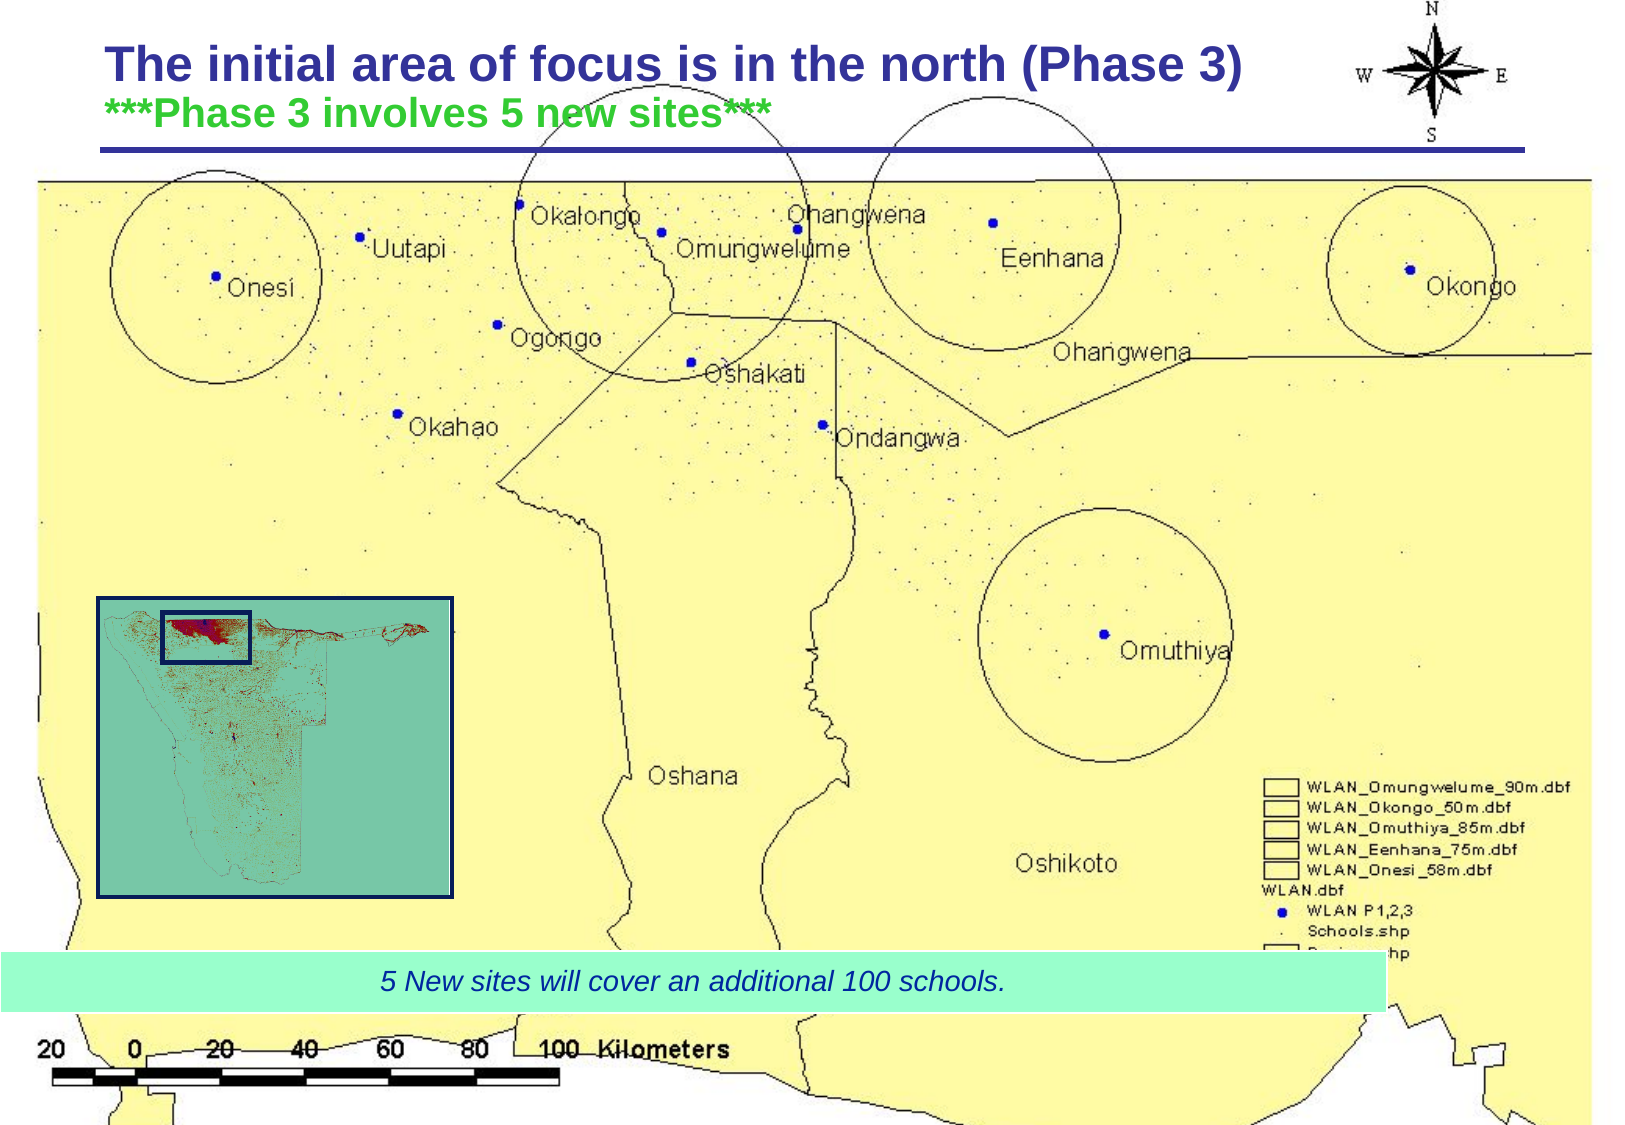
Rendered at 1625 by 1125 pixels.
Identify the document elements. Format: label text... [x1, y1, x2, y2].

title The initial area of focus is in the north (Phase 3) ***Phase 3 involves 5 new sites*** [93, 31, 1538, 142]
picture [0, 0, 1625, 1125]
text_box 5 New sites will cover an additional 100 schools. [0, 950, 1388, 1013]
